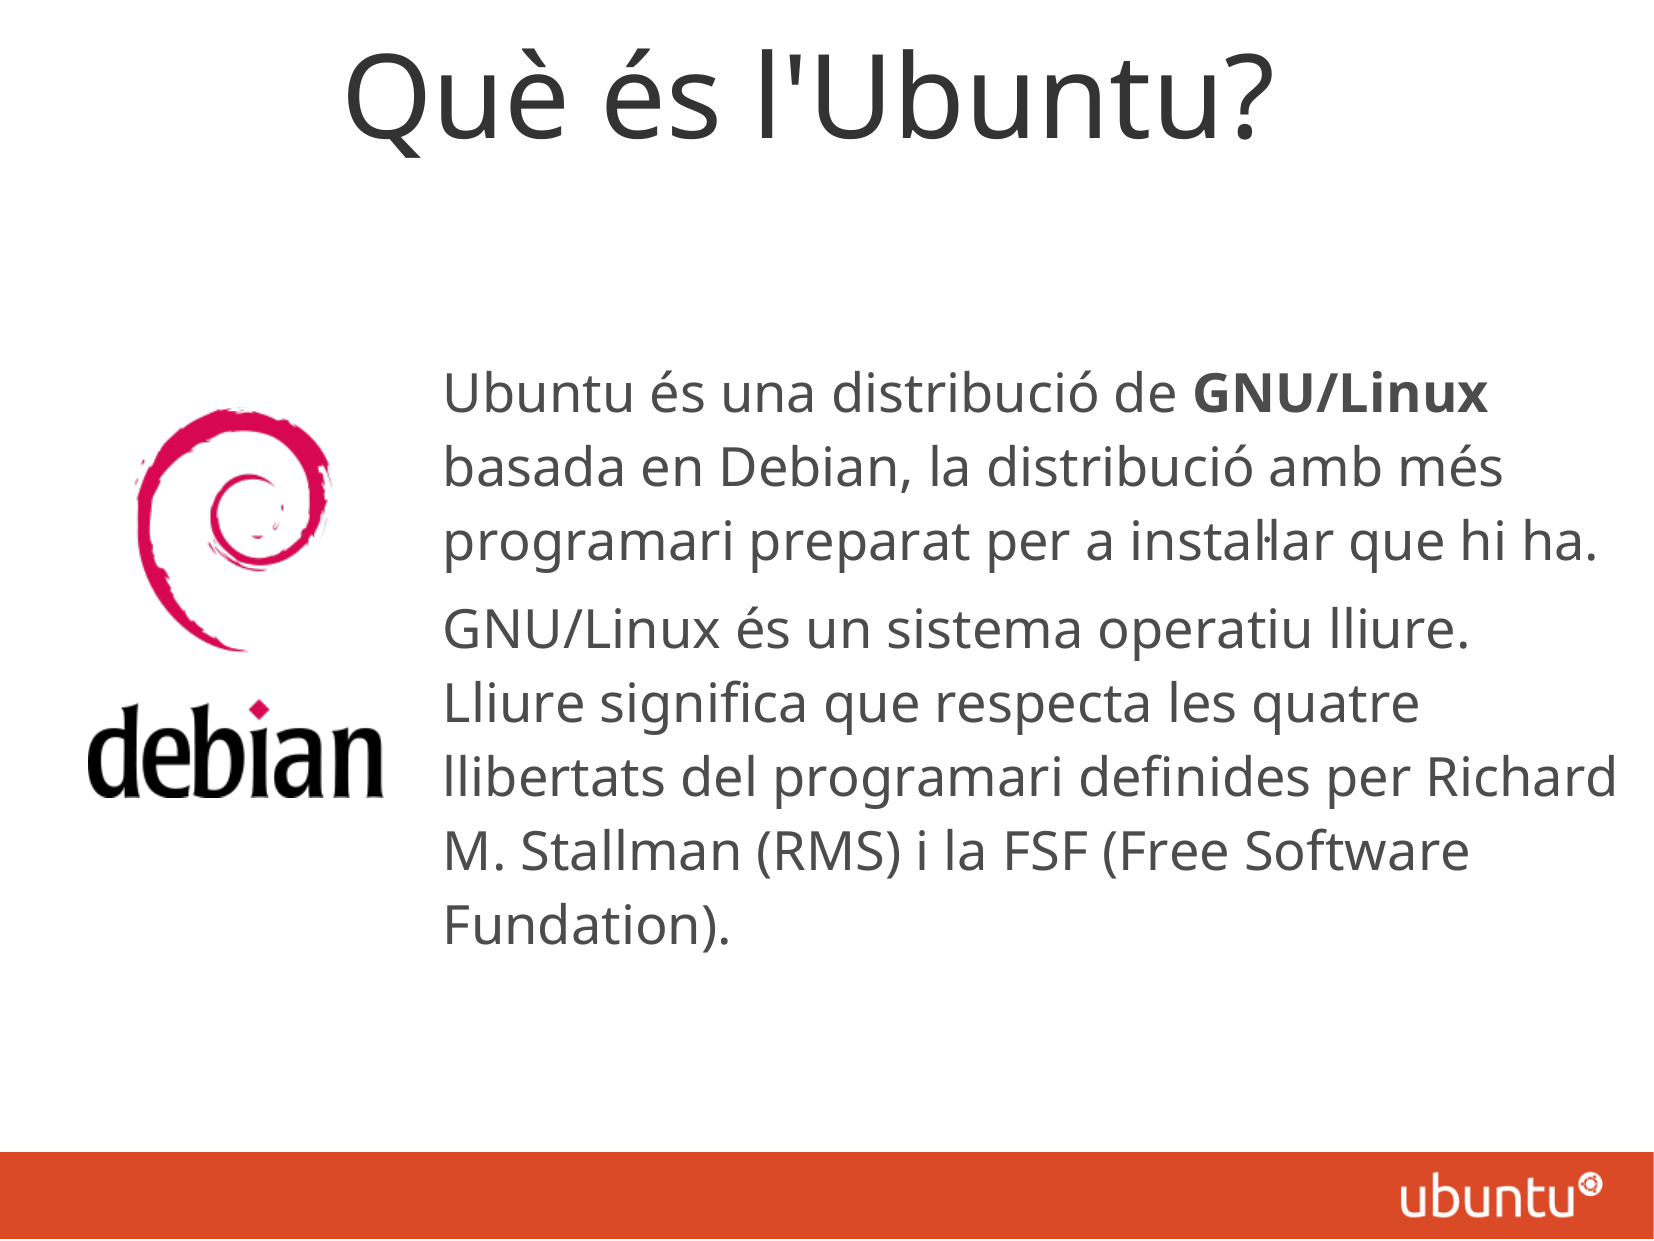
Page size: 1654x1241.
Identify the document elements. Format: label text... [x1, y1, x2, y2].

title Què és l'Ubuntu? [22, 0, 1447, 214]
text_box Ubuntu és una distribució de GNU/Linux basada en Debian, la distribució amb més programari preparat per a instal·lar que hi ha. [442, 354, 1625, 590]
picture [0, 1152, 1654, 1239]
text_box GNU/Linux és un sistema operatiu lliure. Lliure significa que respecta les quatre llibertats del programari definides per Richard M. Stallman (RMS) i la FSF (Free Software Fundation). [442, 590, 1625, 886]
picture [88, 407, 384, 798]
